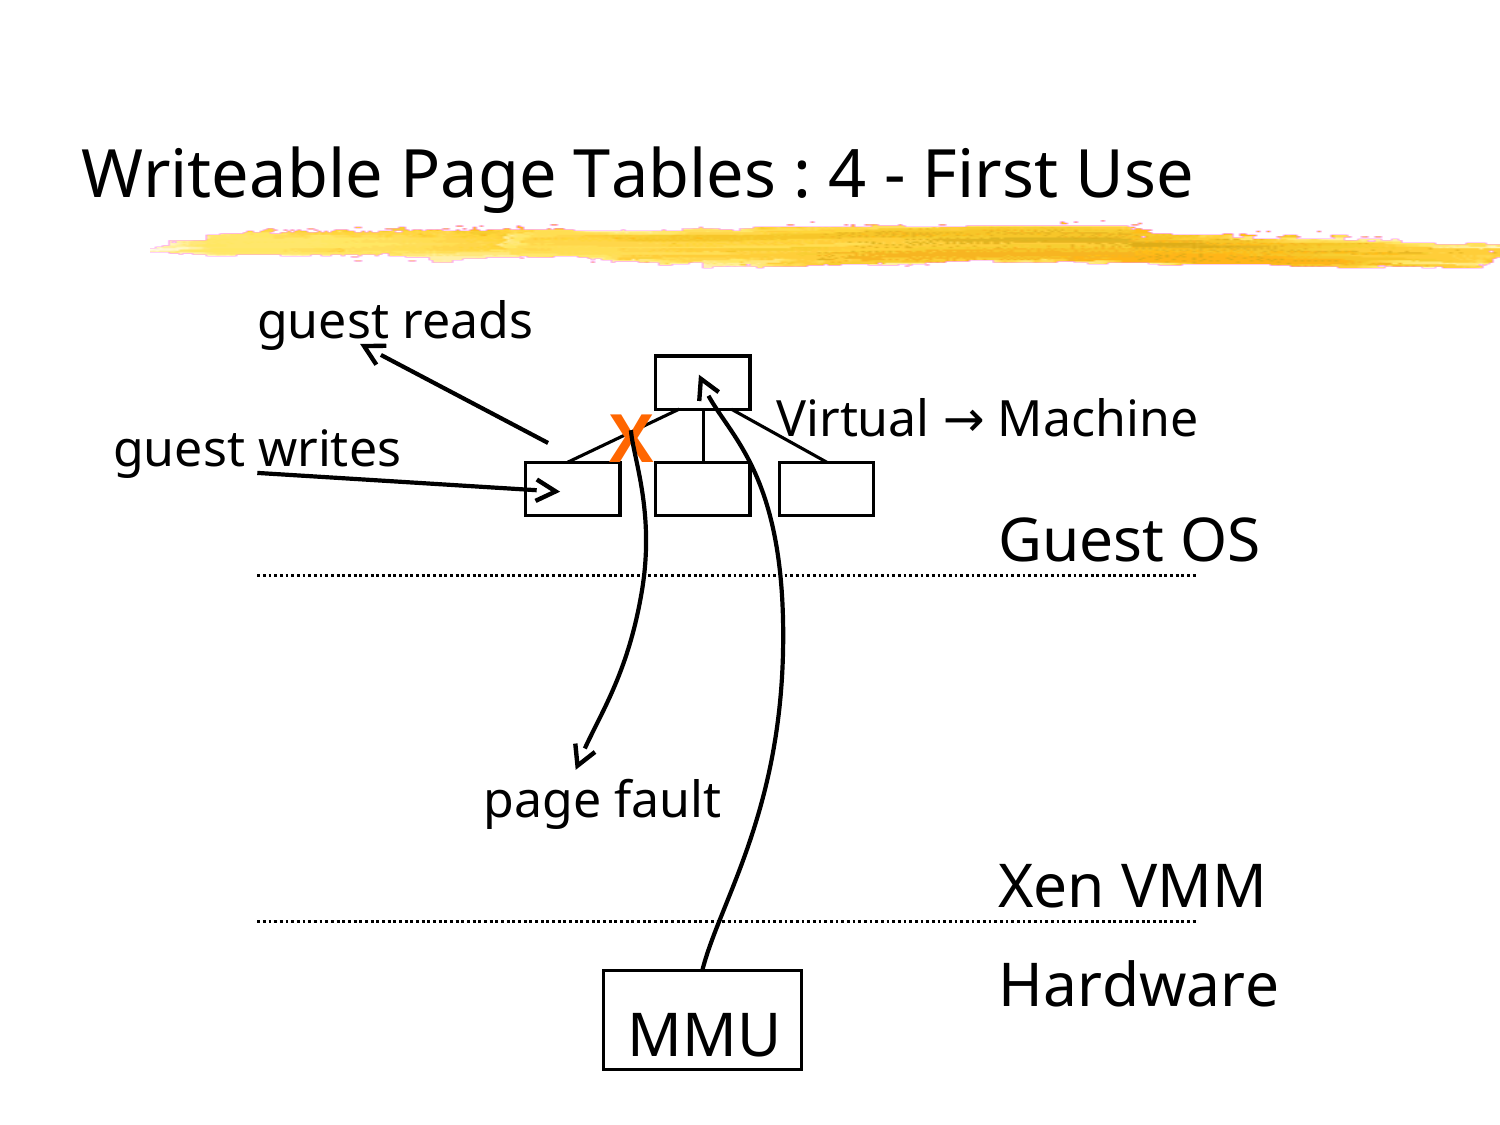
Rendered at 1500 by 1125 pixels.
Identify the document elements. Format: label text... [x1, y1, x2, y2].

text_box [525, 462, 621, 516]
text_box Hardware [998, 942, 1281, 1025]
text_box Guest OS [998, 497, 1262, 580]
text_box guest writes [112, 412, 402, 482]
text_box guest reads [257, 284, 534, 354]
text_box [655, 462, 750, 516]
text_box page fault [483, 763, 722, 833]
text_box MMU [627, 991, 782, 1075]
text_box Virtual → Machine [776, 437, 803, 452]
text_box X [594, 383, 704, 490]
title Writeable Page Tables : 4 - First Use [66, 37, 1459, 225]
picture [150, 215, 1500, 279]
text_box Virtual → Machine [776, 383, 1199, 452]
text_box Xen VMM [998, 843, 1268, 926]
text_box [655, 355, 750, 410]
text_box [779, 462, 874, 516]
